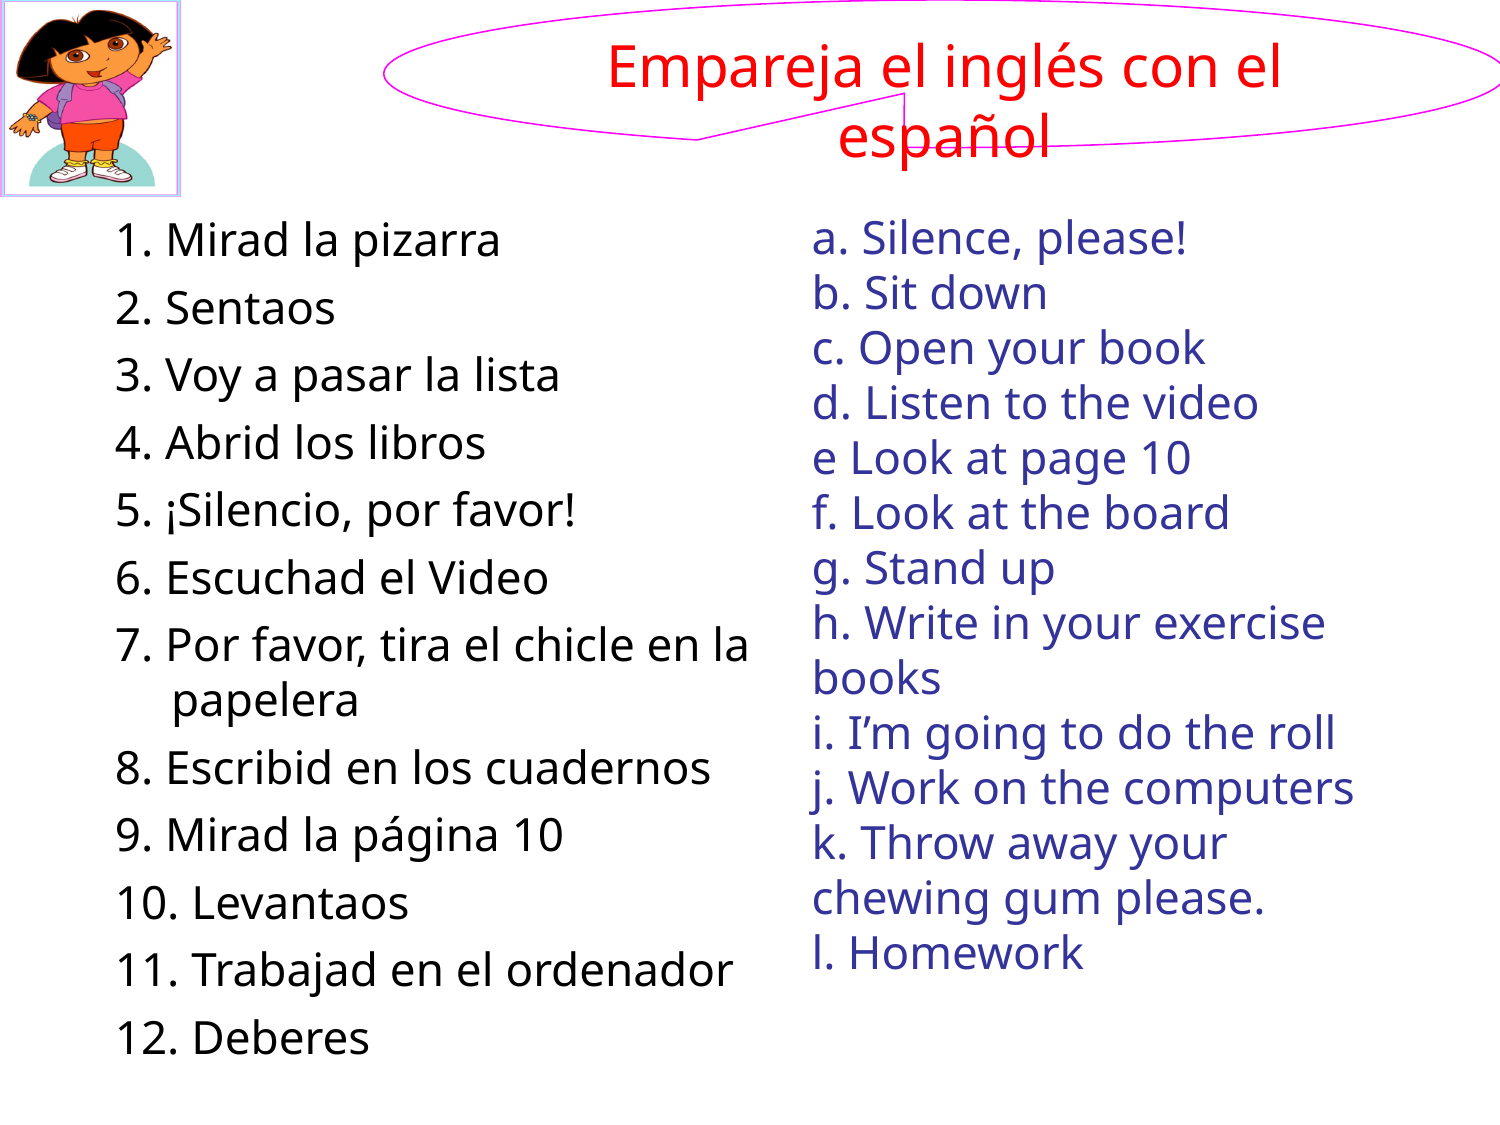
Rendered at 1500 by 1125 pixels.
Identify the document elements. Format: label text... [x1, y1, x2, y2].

picture [0, 0, 181, 197]
text_box a. Silence, please! b. Sit down c. Open your book d. Listen to the video e Look at page 10 f. Look at the board g. Stand up h. Write in your exercise books i. I’m going to do the roll j. Work on the computers k. Throw away your chewing gum please. l. Homework [796, 201, 1407, 987]
text_box Empareja el inglés con el español [383, 0, 1500, 148]
text_box 1. Mirad la pizarra 2. Sentaos 3. Voy a pasar la lista 4. Abrid los libros 5. ¡Silencio, por favor! 6. Escuchad el Video 7. Por favor, tira el chicle en la papelera 8. Escribid en los cuadernos 9. Mirad la página 10 10. Levantaos 11. Trabajad en el ordenador 12. Deberes [99, 130, 768, 1063]
